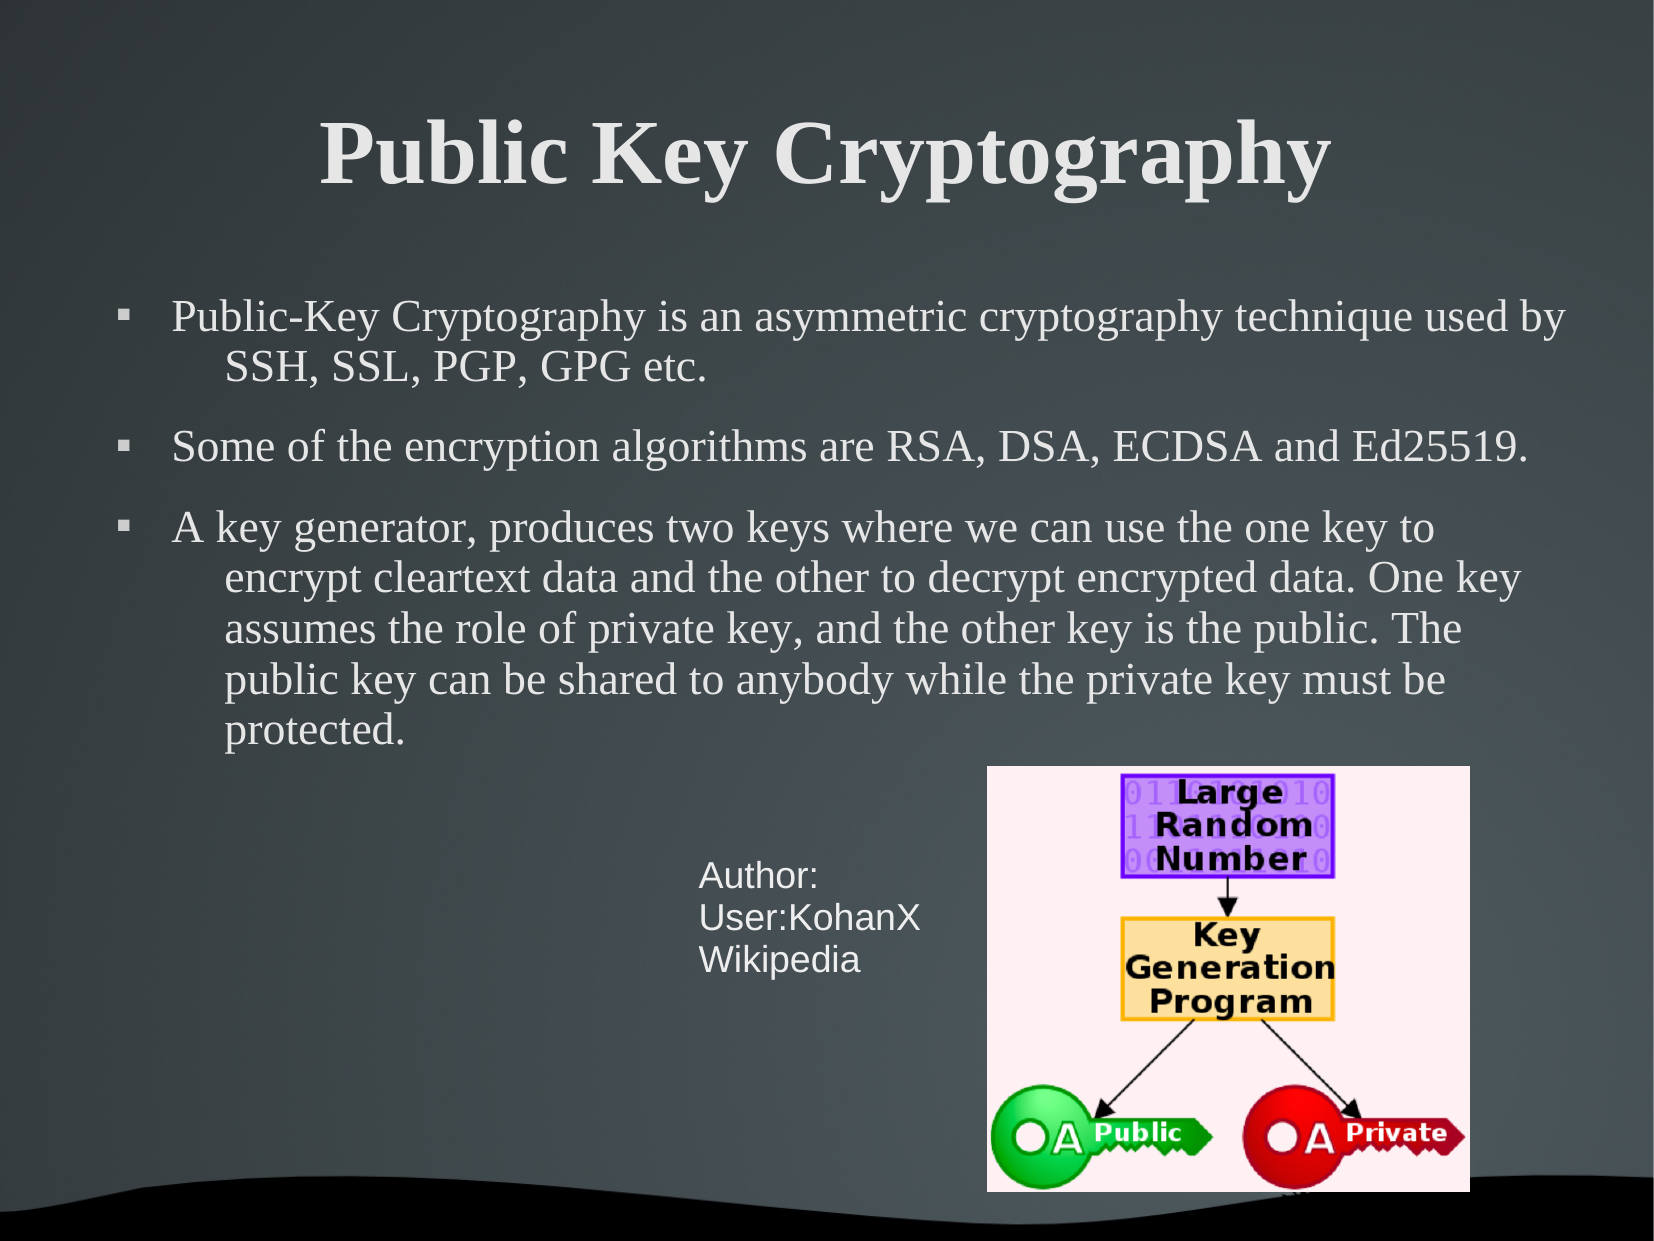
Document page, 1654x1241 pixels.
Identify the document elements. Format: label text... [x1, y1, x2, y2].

text_box Author: User:KohanX Wikipedia [683, 847, 936, 989]
list Public-Key Cryptography is an asymmetric cryptography technique used by SSH, SSL, PGP, GPG etc. Some of the encryption algorithms are RSA, DSA, ECDSA and Ed25519. A key generator, produces two keys where we can use the one key to encrypt cleartext data and the other to decrypt encrypted data. One key assumes the role of private key, and the other key is the public. The public key can be shared to anybody while the private key must be protected. [82, 290, 1571, 1109]
picture [0, 0, 1654, 1241]
title Public Key Cryptography [82, 49, 1571, 257]
